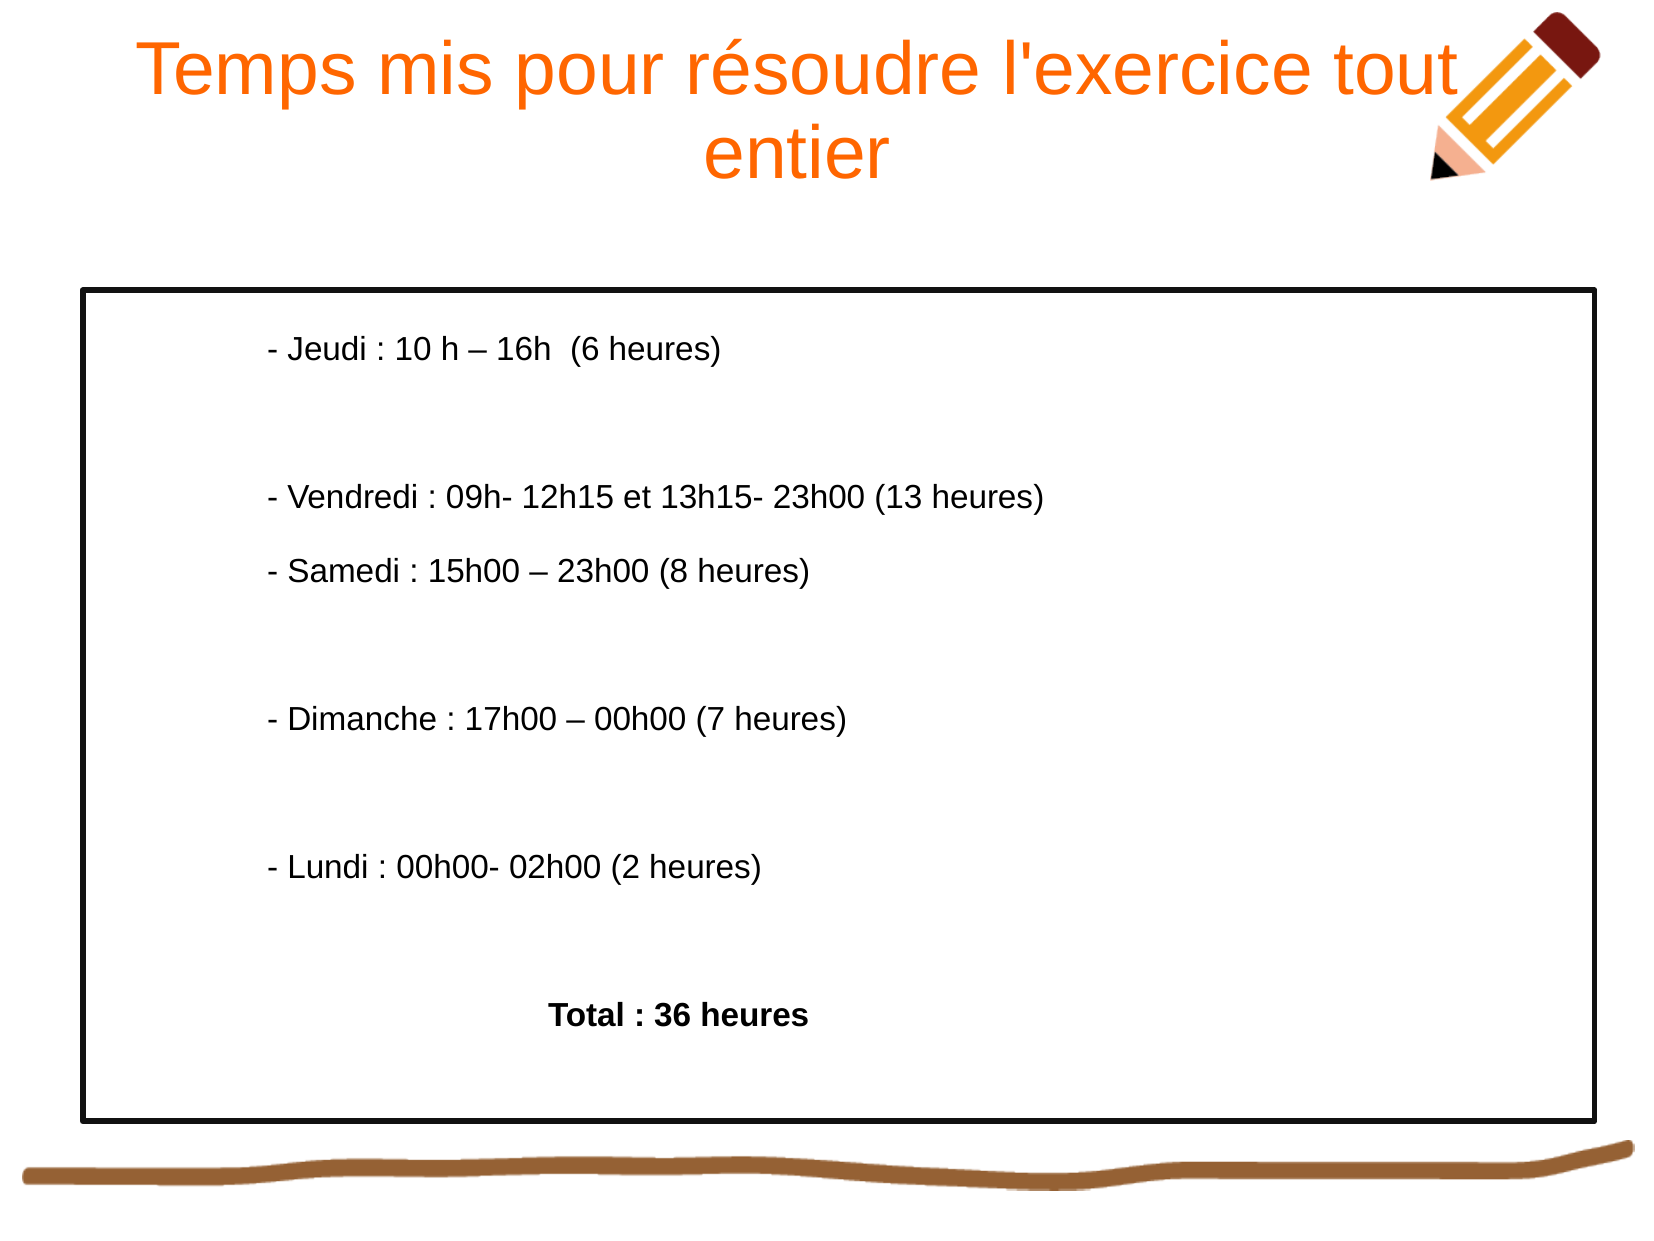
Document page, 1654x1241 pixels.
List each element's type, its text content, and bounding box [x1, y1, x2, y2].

picture [1430, 12, 1601, 181]
list - Jeudi : 10 h – 16h (6 heures) - Vendredi : 09h- 12h15 et 13h15- 23h00 (13 heures) - Samedi : 15h00 – 23h00 (8 heures) - Dimanche : 17h00 – 00h00 (7 heures) - Lundi : 00h00- 02h00 (2 heures) Total : 36 heures [82, 290, 1595, 1122]
title Temps mis pour résoudre l'exercice tout entier [82, 26, 1512, 195]
picture [22, 1140, 1635, 1191]
